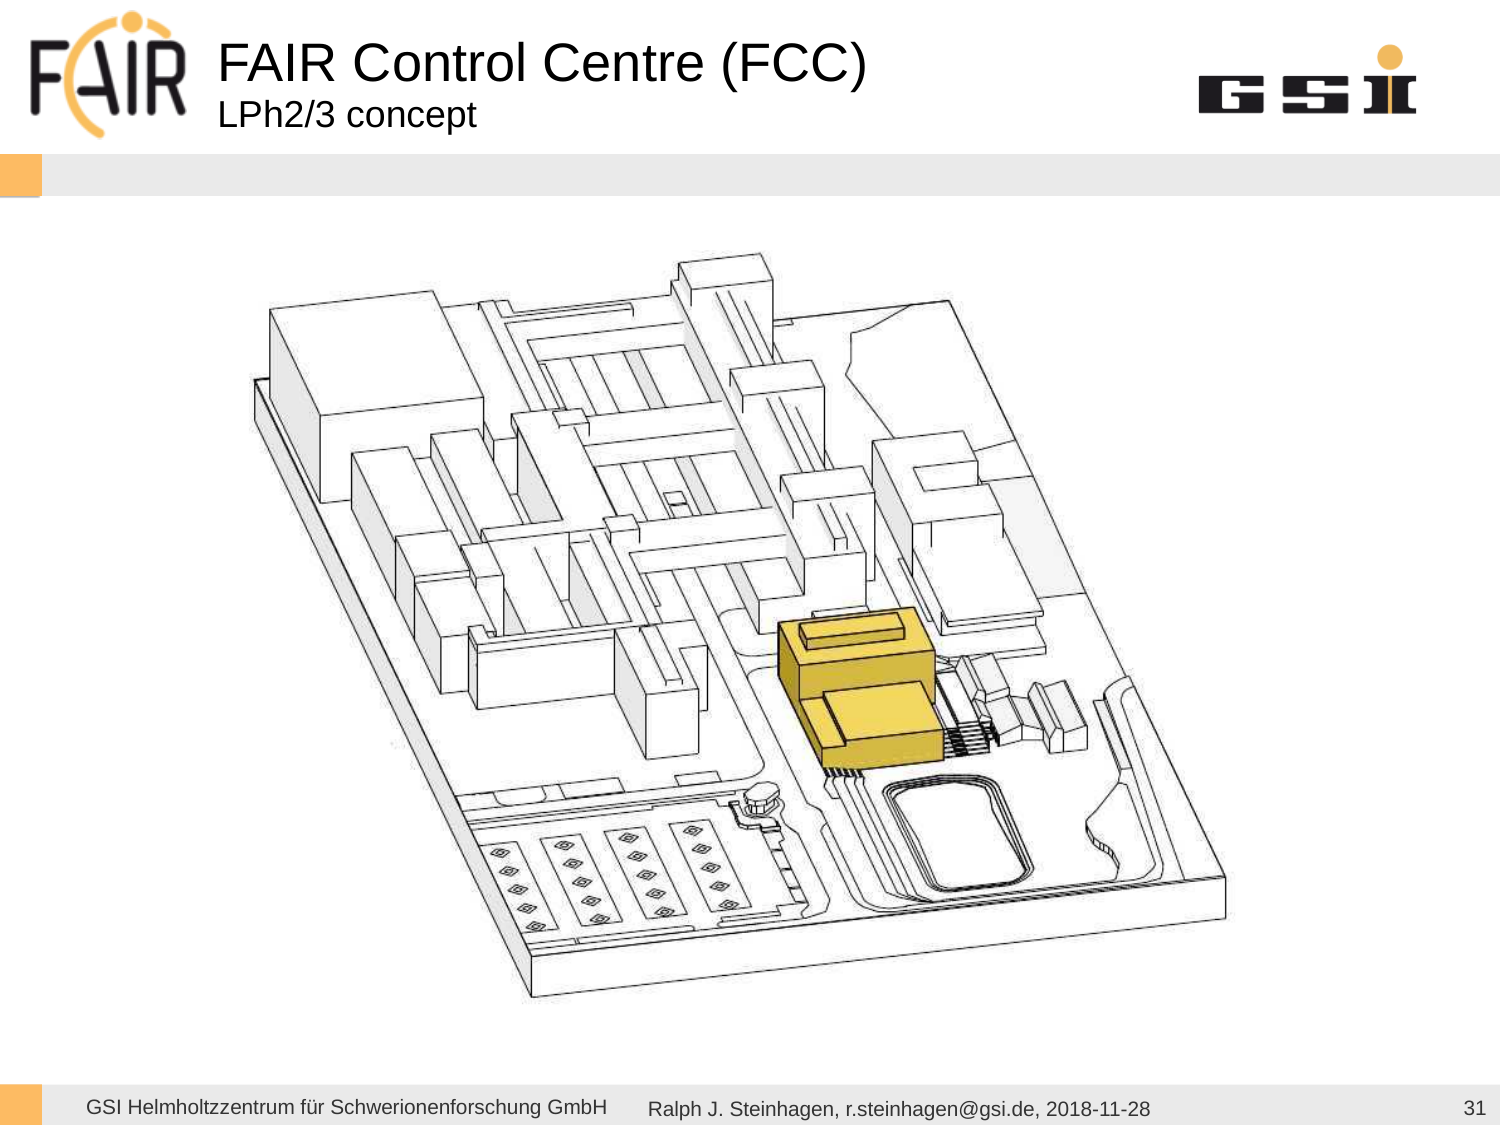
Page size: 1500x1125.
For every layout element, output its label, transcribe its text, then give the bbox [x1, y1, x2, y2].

picture [1197, 42, 1419, 117]
title FAIR Control Centre (FCC) LPh2/3 concept [217, 20, 1109, 147]
picture [219, 230, 1239, 1017]
picture [30, 9, 187, 141]
